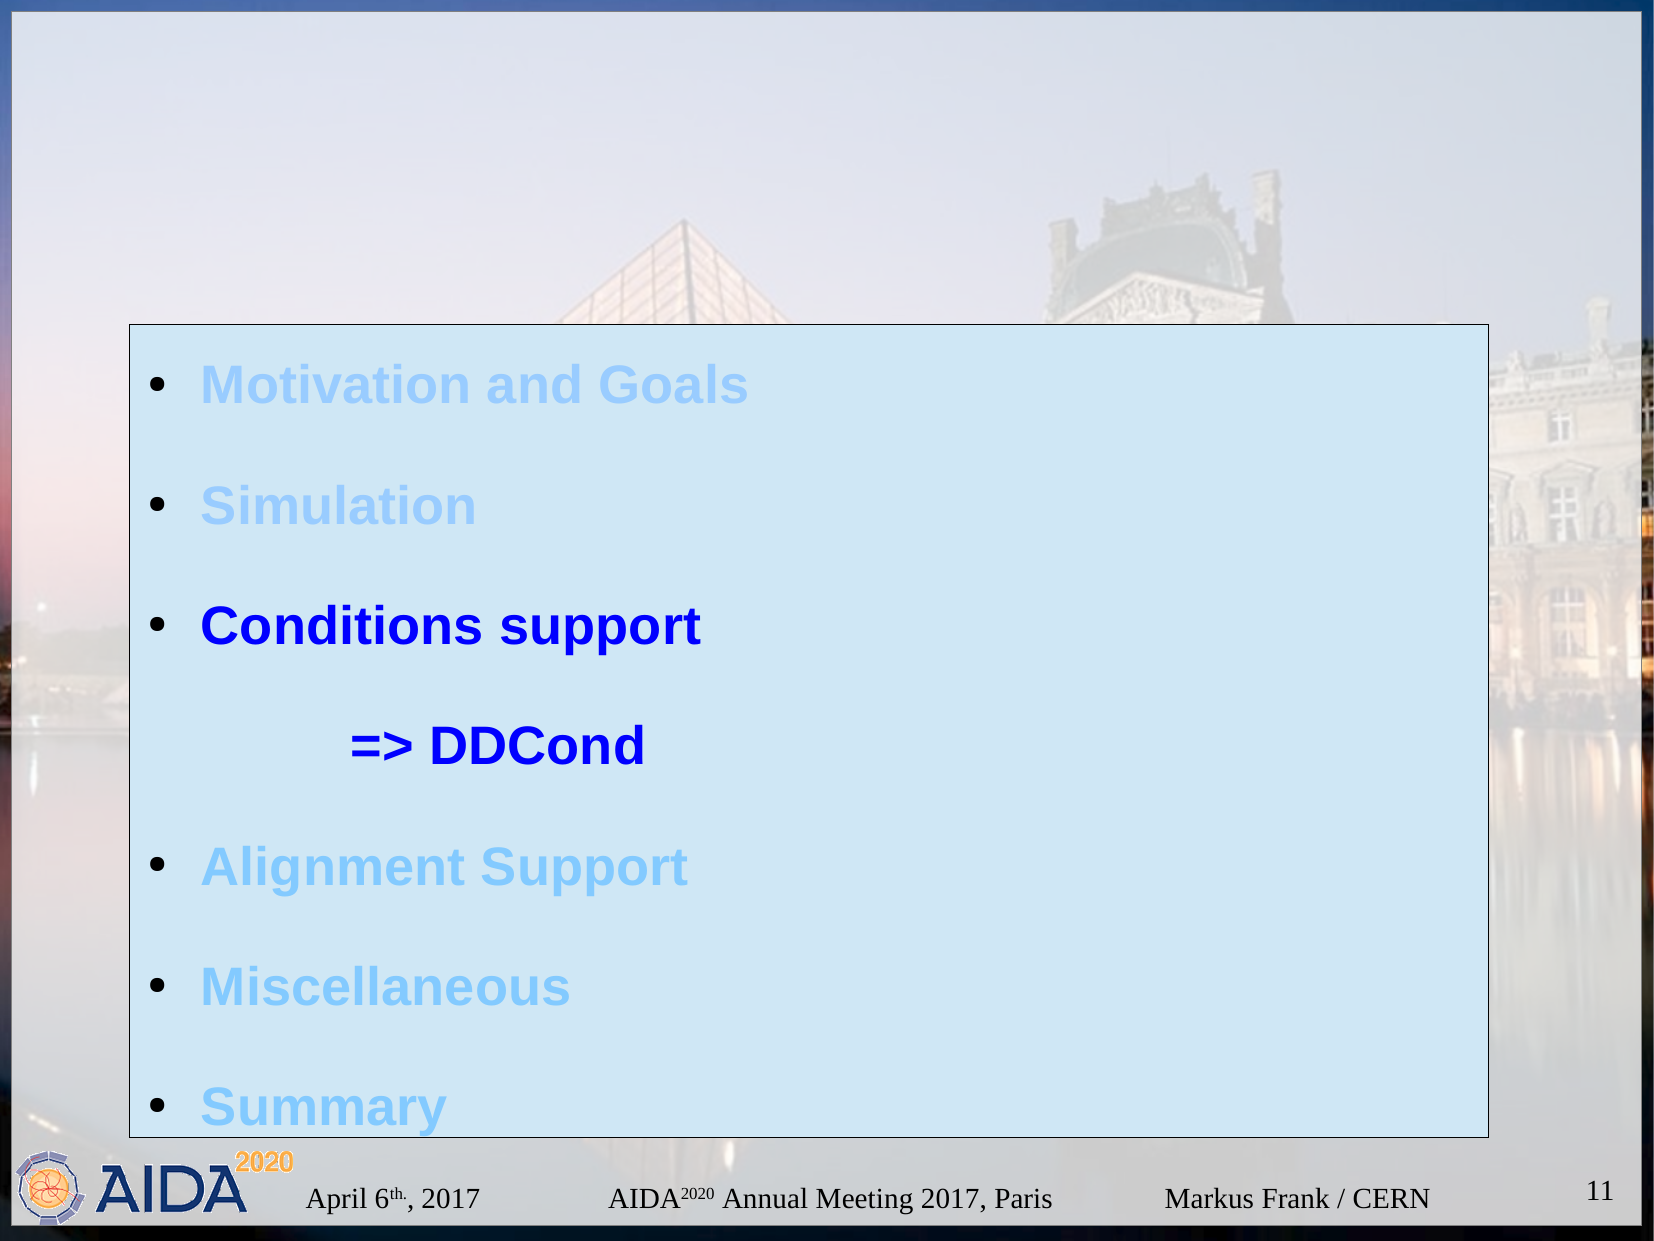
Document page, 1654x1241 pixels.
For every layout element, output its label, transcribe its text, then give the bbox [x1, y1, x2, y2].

list Motivation and Goals Simulation Conditions support => DDCond Alignment Support Miscellaneous Summary [129, 324, 1489, 1107]
picture [0, 0, 1654, 1241]
